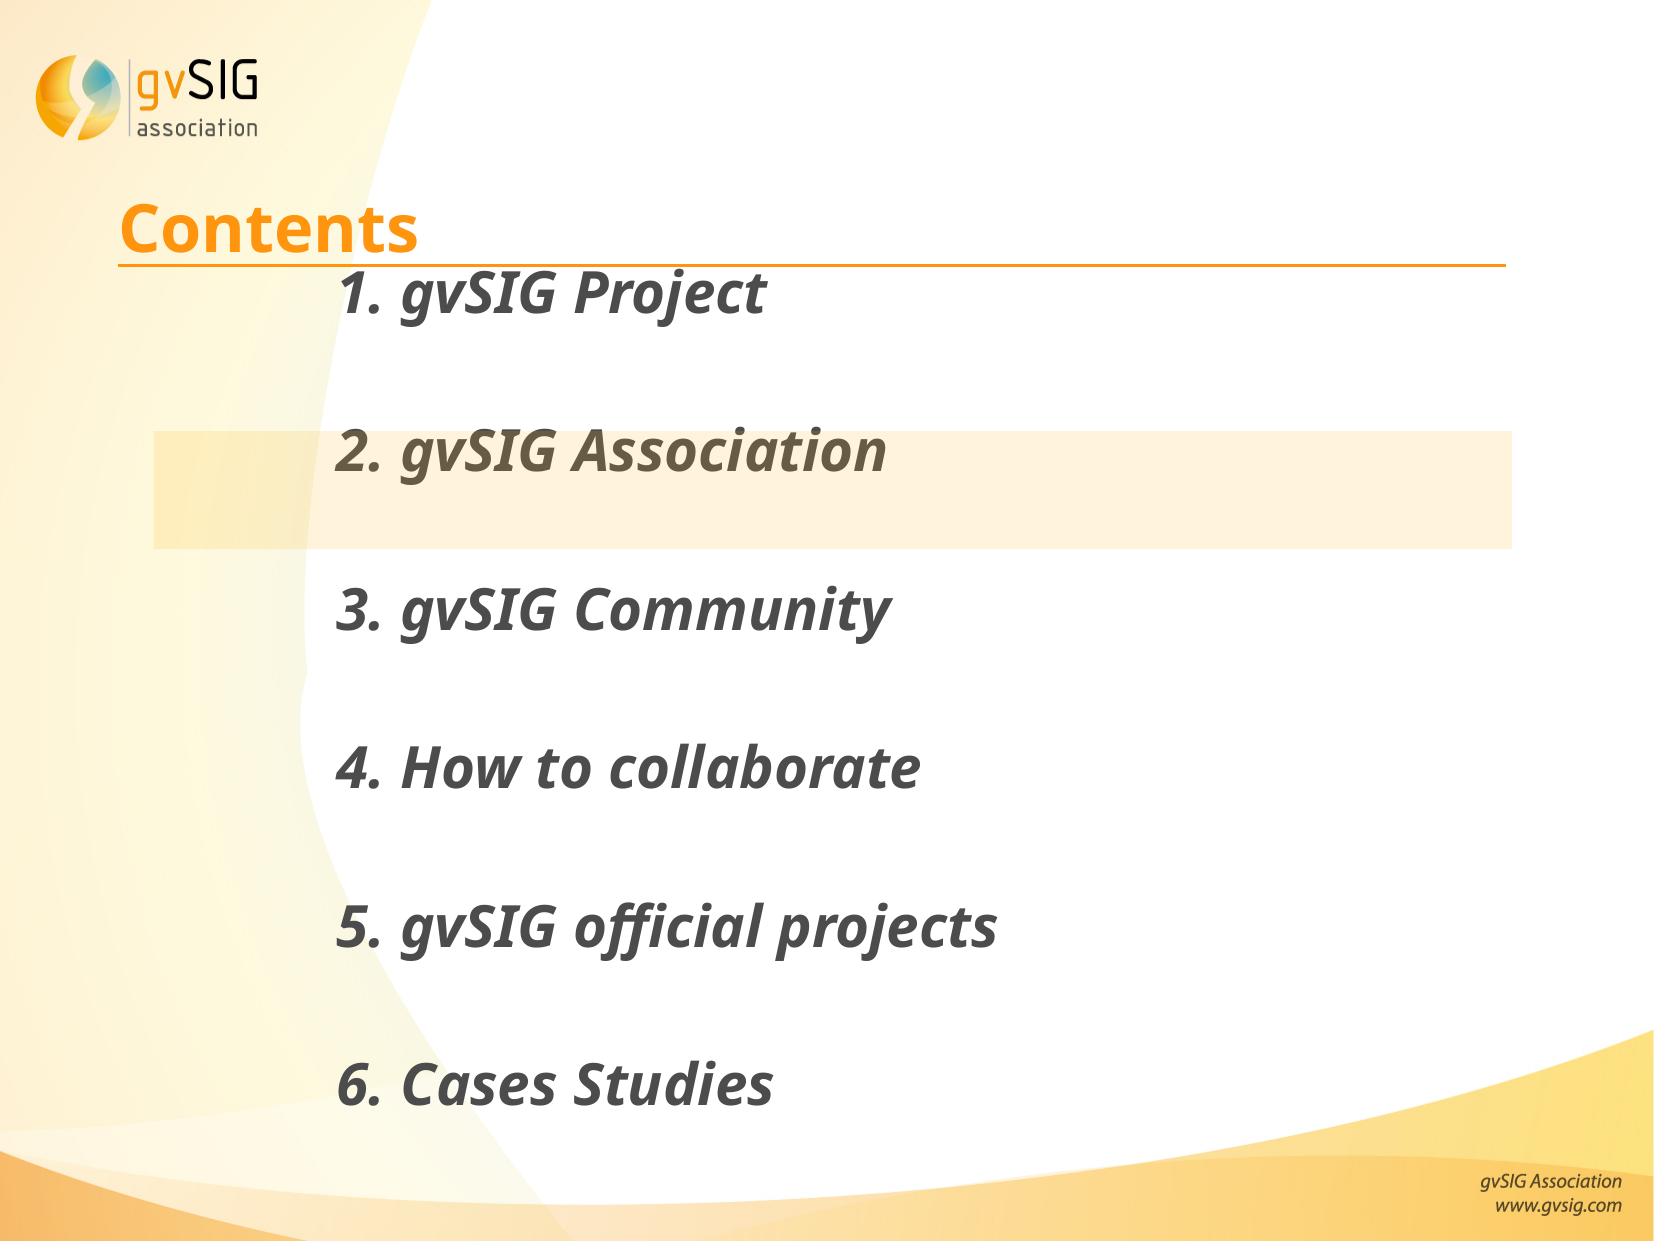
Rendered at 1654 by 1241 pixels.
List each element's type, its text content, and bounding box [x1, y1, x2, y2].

picture [0, 0, 1654, 1241]
picture [695, 287, 706, 295]
title Contents [118, 177, 1607, 276]
picture [588, 279, 600, 291]
text_box [153, 431, 1512, 550]
picture [642, 288, 654, 307]
picture [411, 288, 423, 307]
title 1. gvSIG Project 2. gvSIG Association 3. gvSIG Community 4. How to collaborate 5. gvSIG official projects 6. Cases Studies [336, 314, 1654, 1060]
picture [476, 276, 535, 314]
picture [529, 276, 755, 314]
